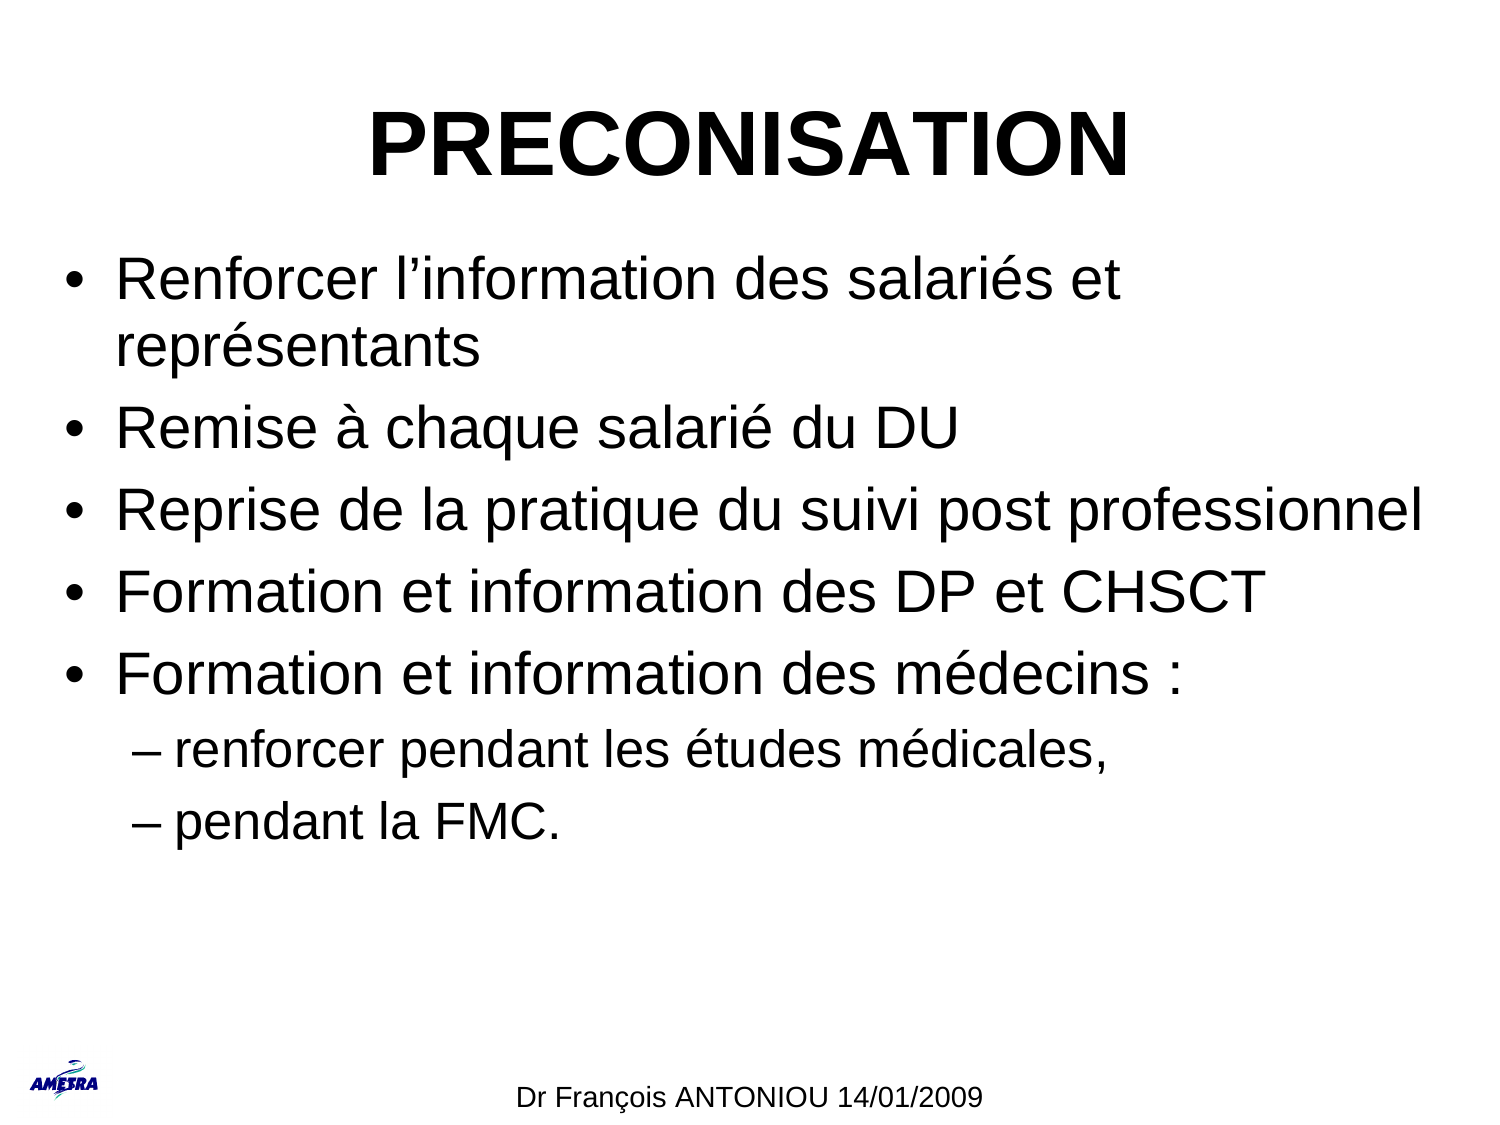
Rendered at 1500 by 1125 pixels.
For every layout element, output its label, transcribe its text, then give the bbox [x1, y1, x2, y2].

title PRECONISATION [112, 49, 1388, 237]
picture [17, 1045, 113, 1118]
list Renforcer l’information des salariés et représentants Remise à chaque salarié du DU Reprise de la pratique du suivi post professionnel Formation et information des DP et CHSCT Formation et information des médecins : renforcer pendant les études médicales, pendant la FMC. [50, 237, 1463, 913]
